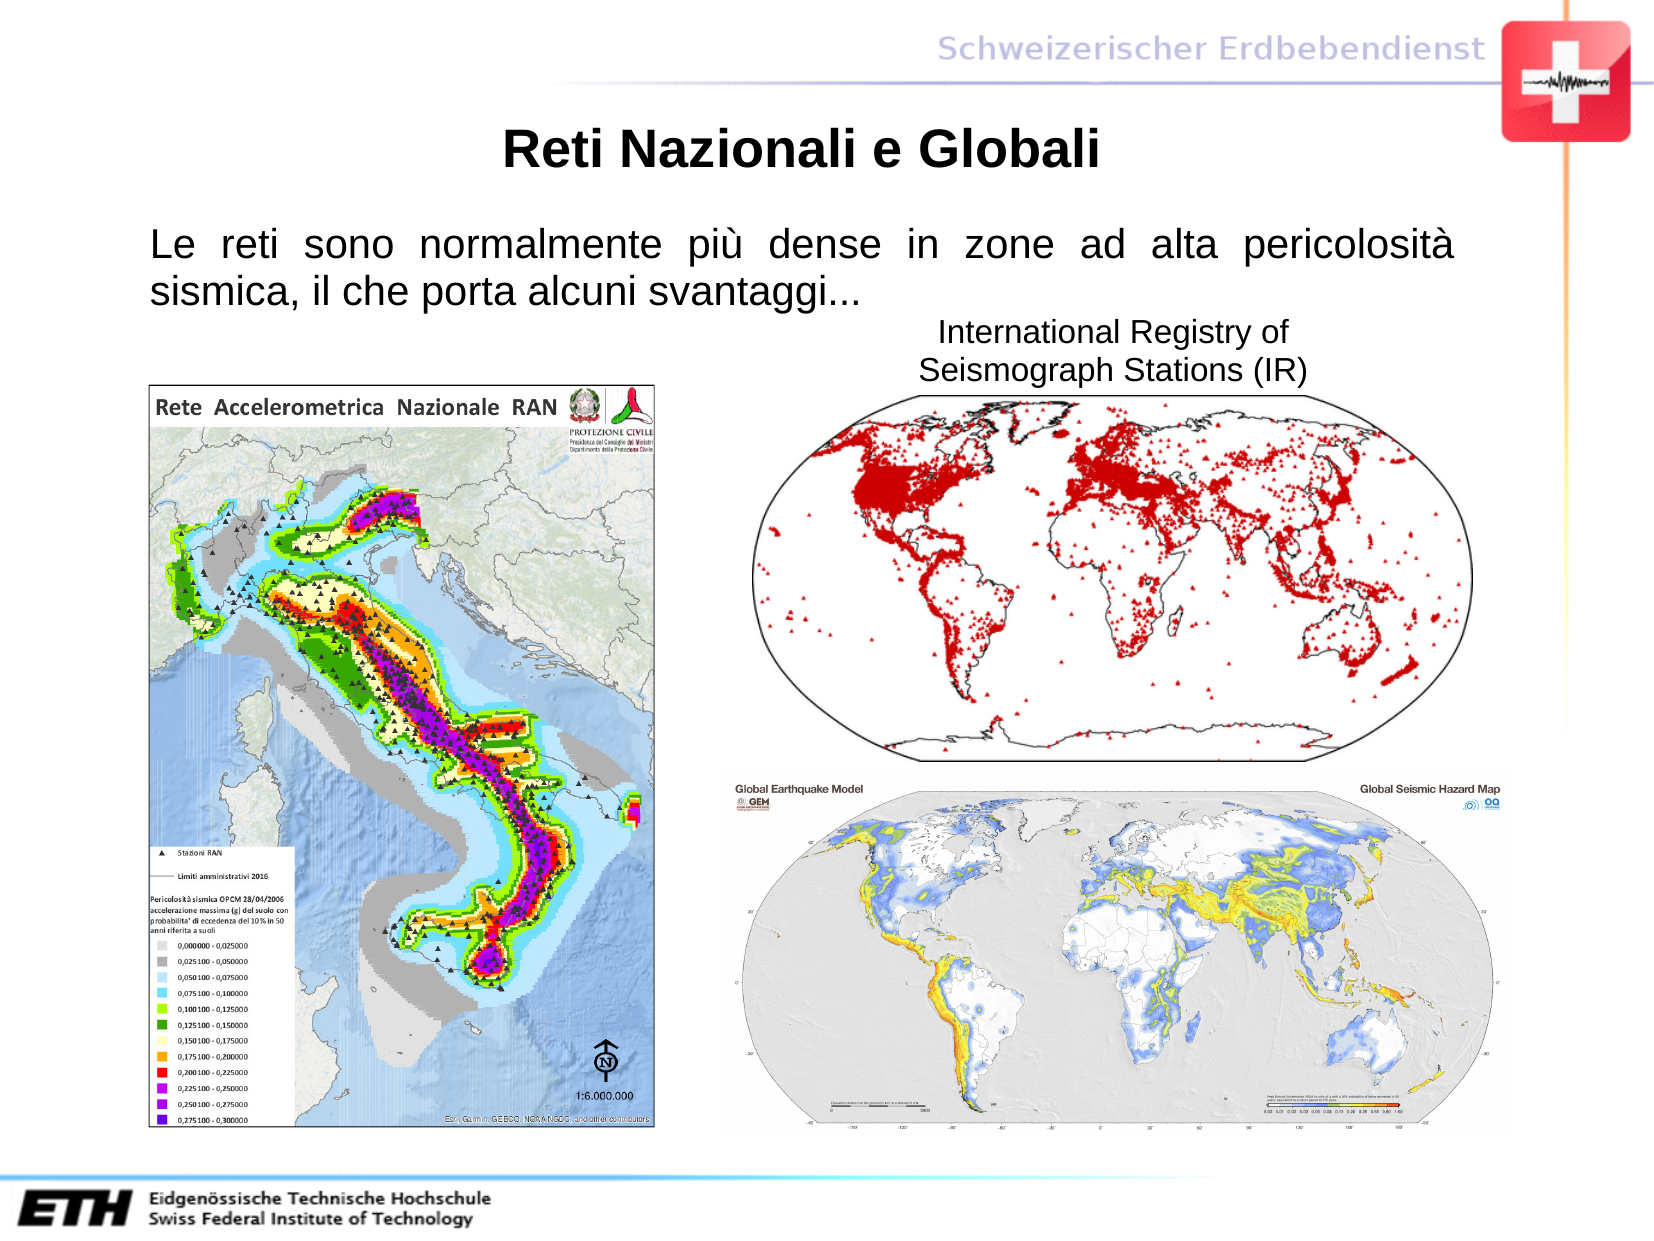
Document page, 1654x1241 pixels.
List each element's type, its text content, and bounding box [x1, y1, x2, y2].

picture [0, 0, 1654, 1241]
text_box Reti Nazionali e Globali Le reti sono normalmente più dense in zone ad alta pericolosità sismica, il che porta alcuni svantaggi... [135, 110, 1471, 322]
text_box International Registry of Seismograph Stations (IR) [847, 306, 1380, 396]
